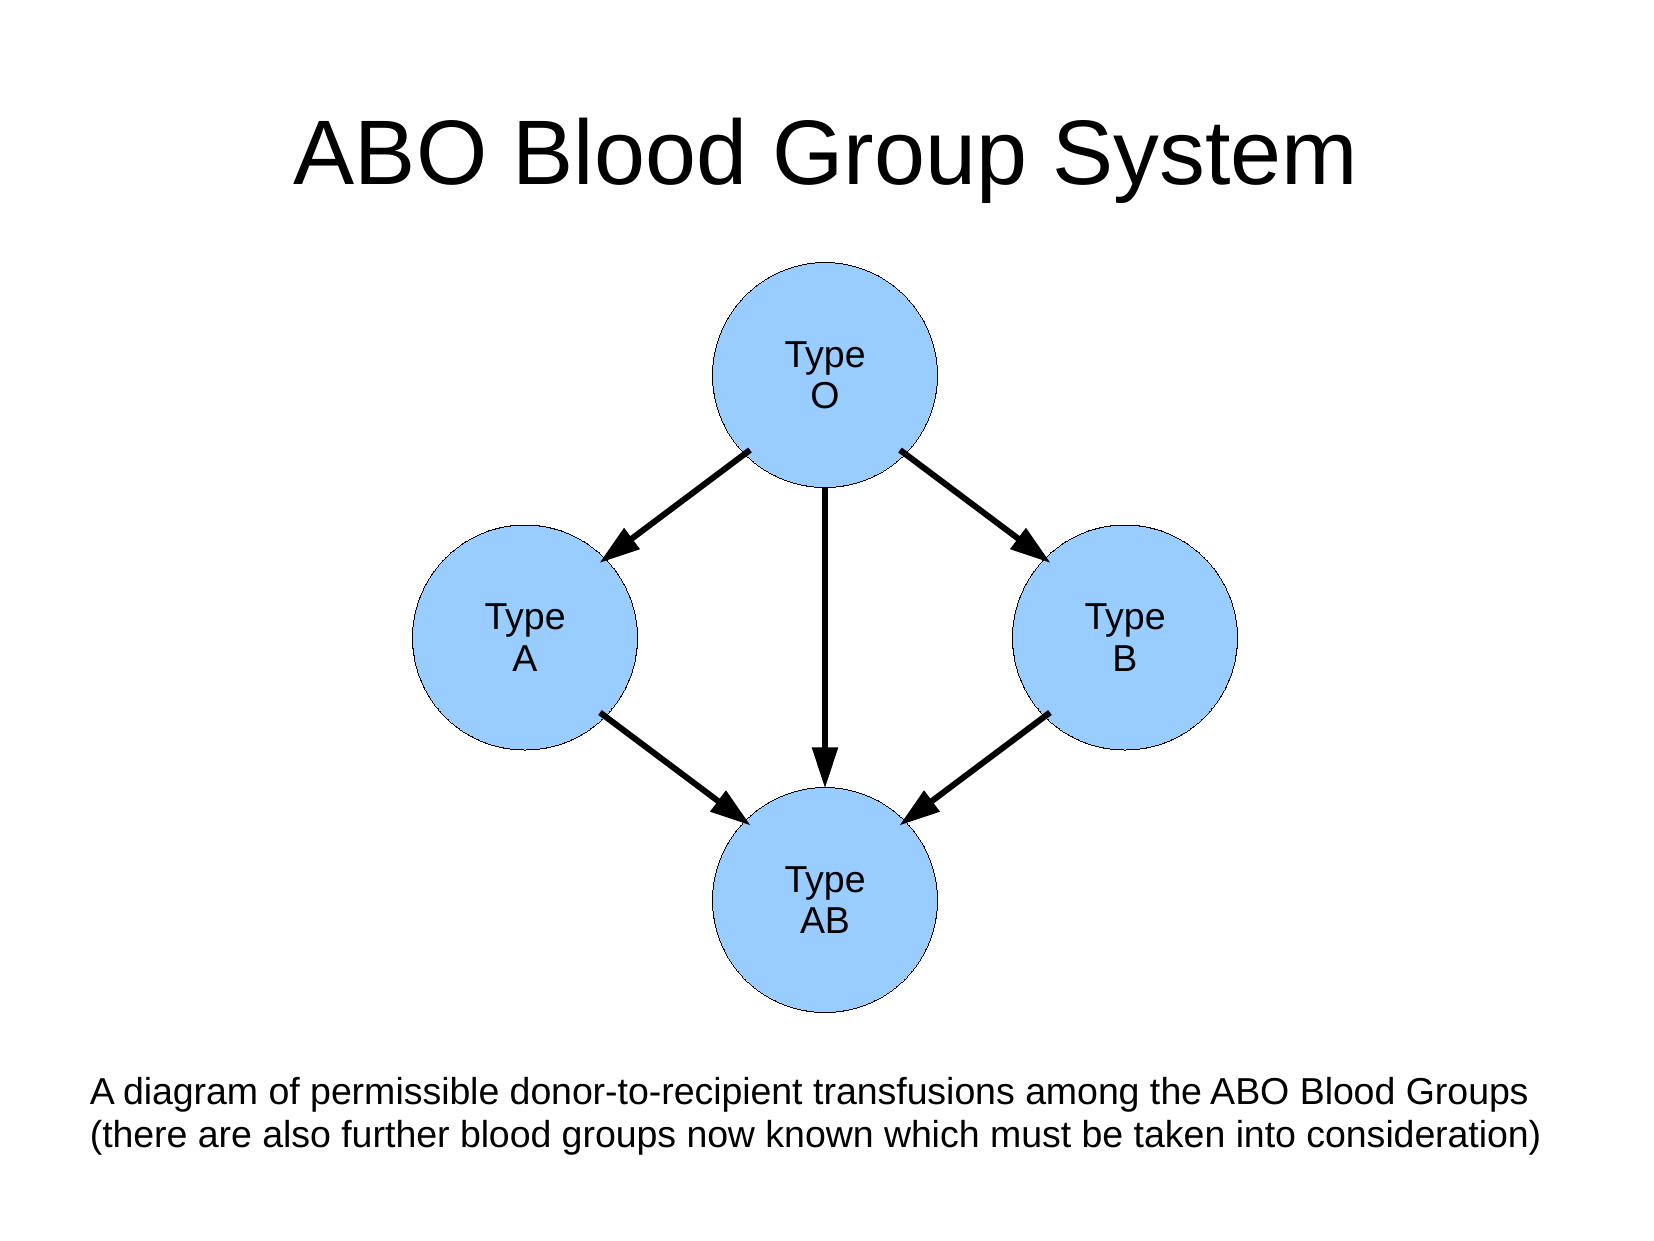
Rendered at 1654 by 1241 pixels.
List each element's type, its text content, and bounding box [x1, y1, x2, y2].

text_box A diagram of permissible donor-to-recipient transfusions among the ABO Blood Groups (there are also further blood groups now known which must be taken into consideration) [75, 1063, 1567, 1163]
text_box Type A [412, 525, 638, 751]
title ABO Blood Group System [82, 49, 1571, 257]
text_box Type B [1012, 525, 1238, 751]
text_box Type O [712, 262, 938, 488]
text_box Type AB [712, 787, 938, 1013]
